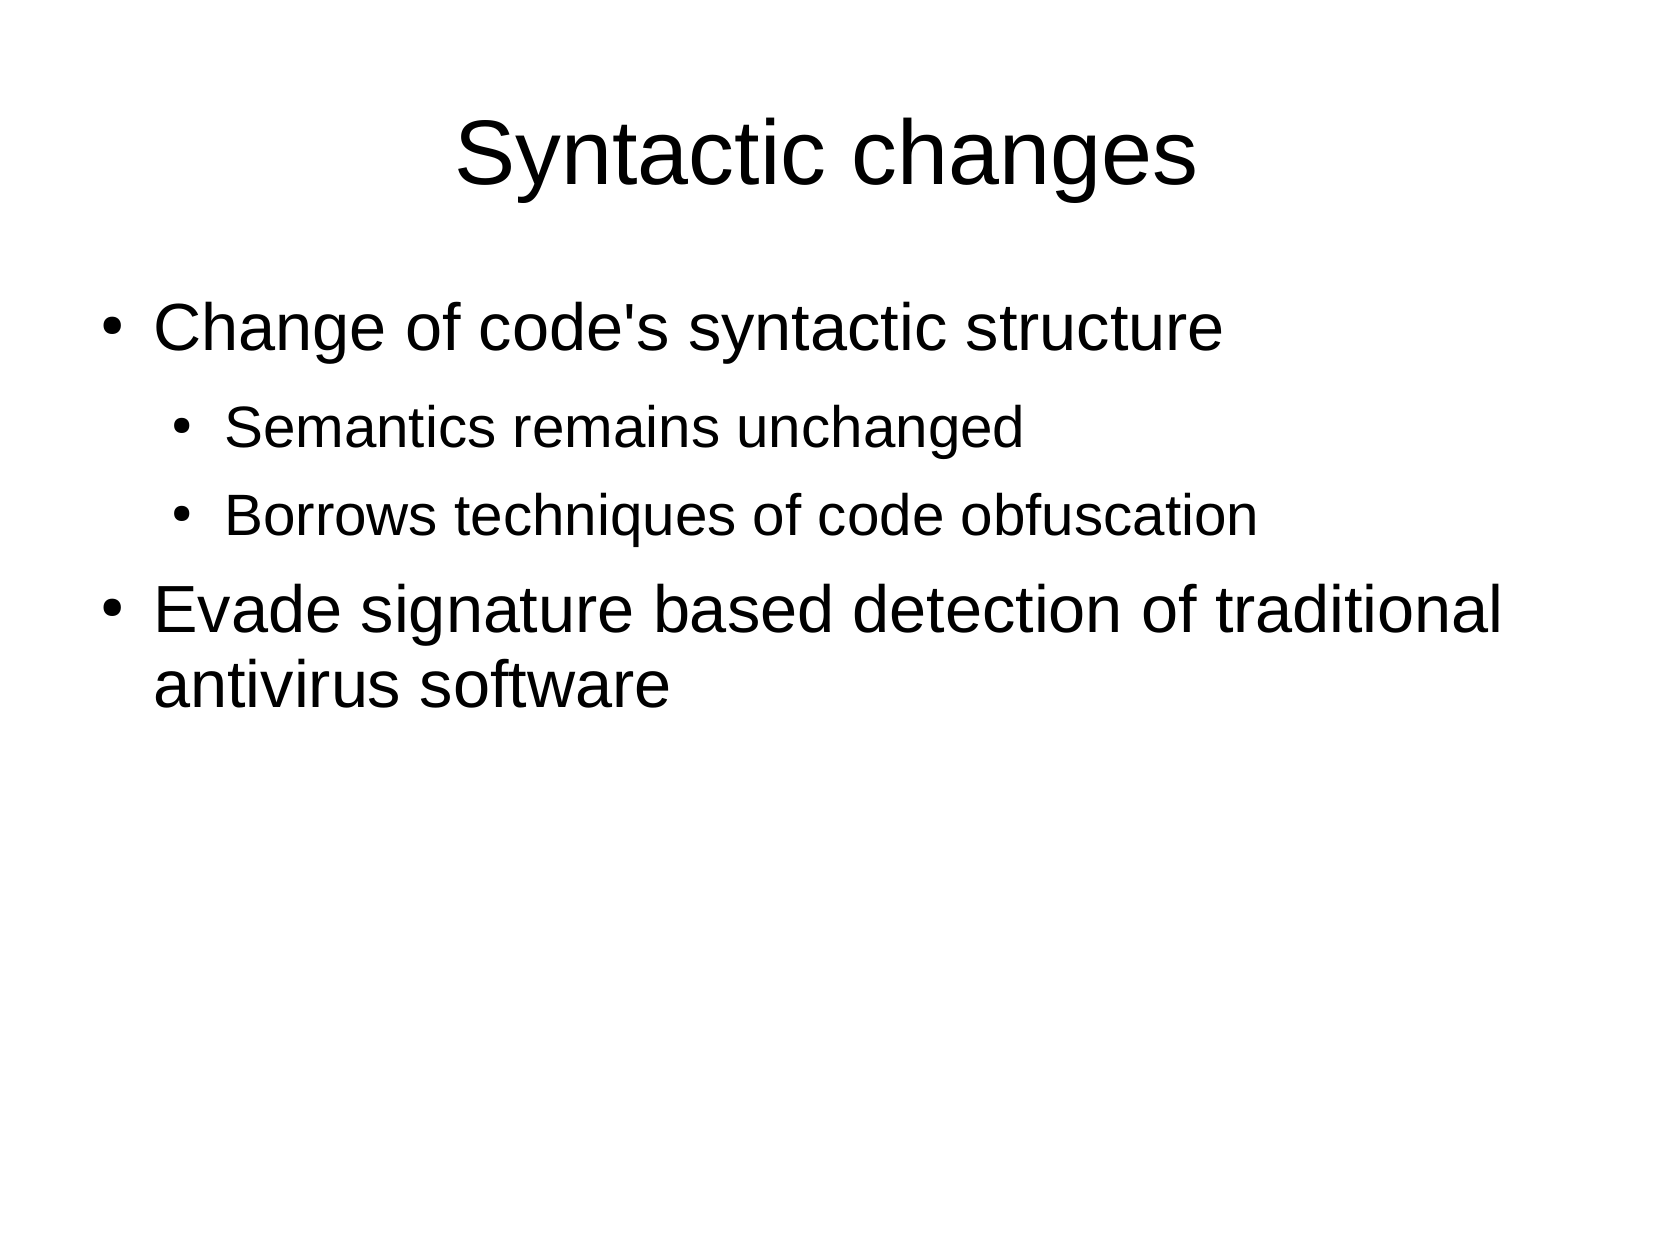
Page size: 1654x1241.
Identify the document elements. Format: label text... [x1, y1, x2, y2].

list Change of code's syntactic structure Semantics remains unchanged Borrows techniques of code obfuscation Evade signature based detection of traditional antivirus software [82, 290, 1571, 1109]
title Syntactic changes [82, 49, 1571, 257]
